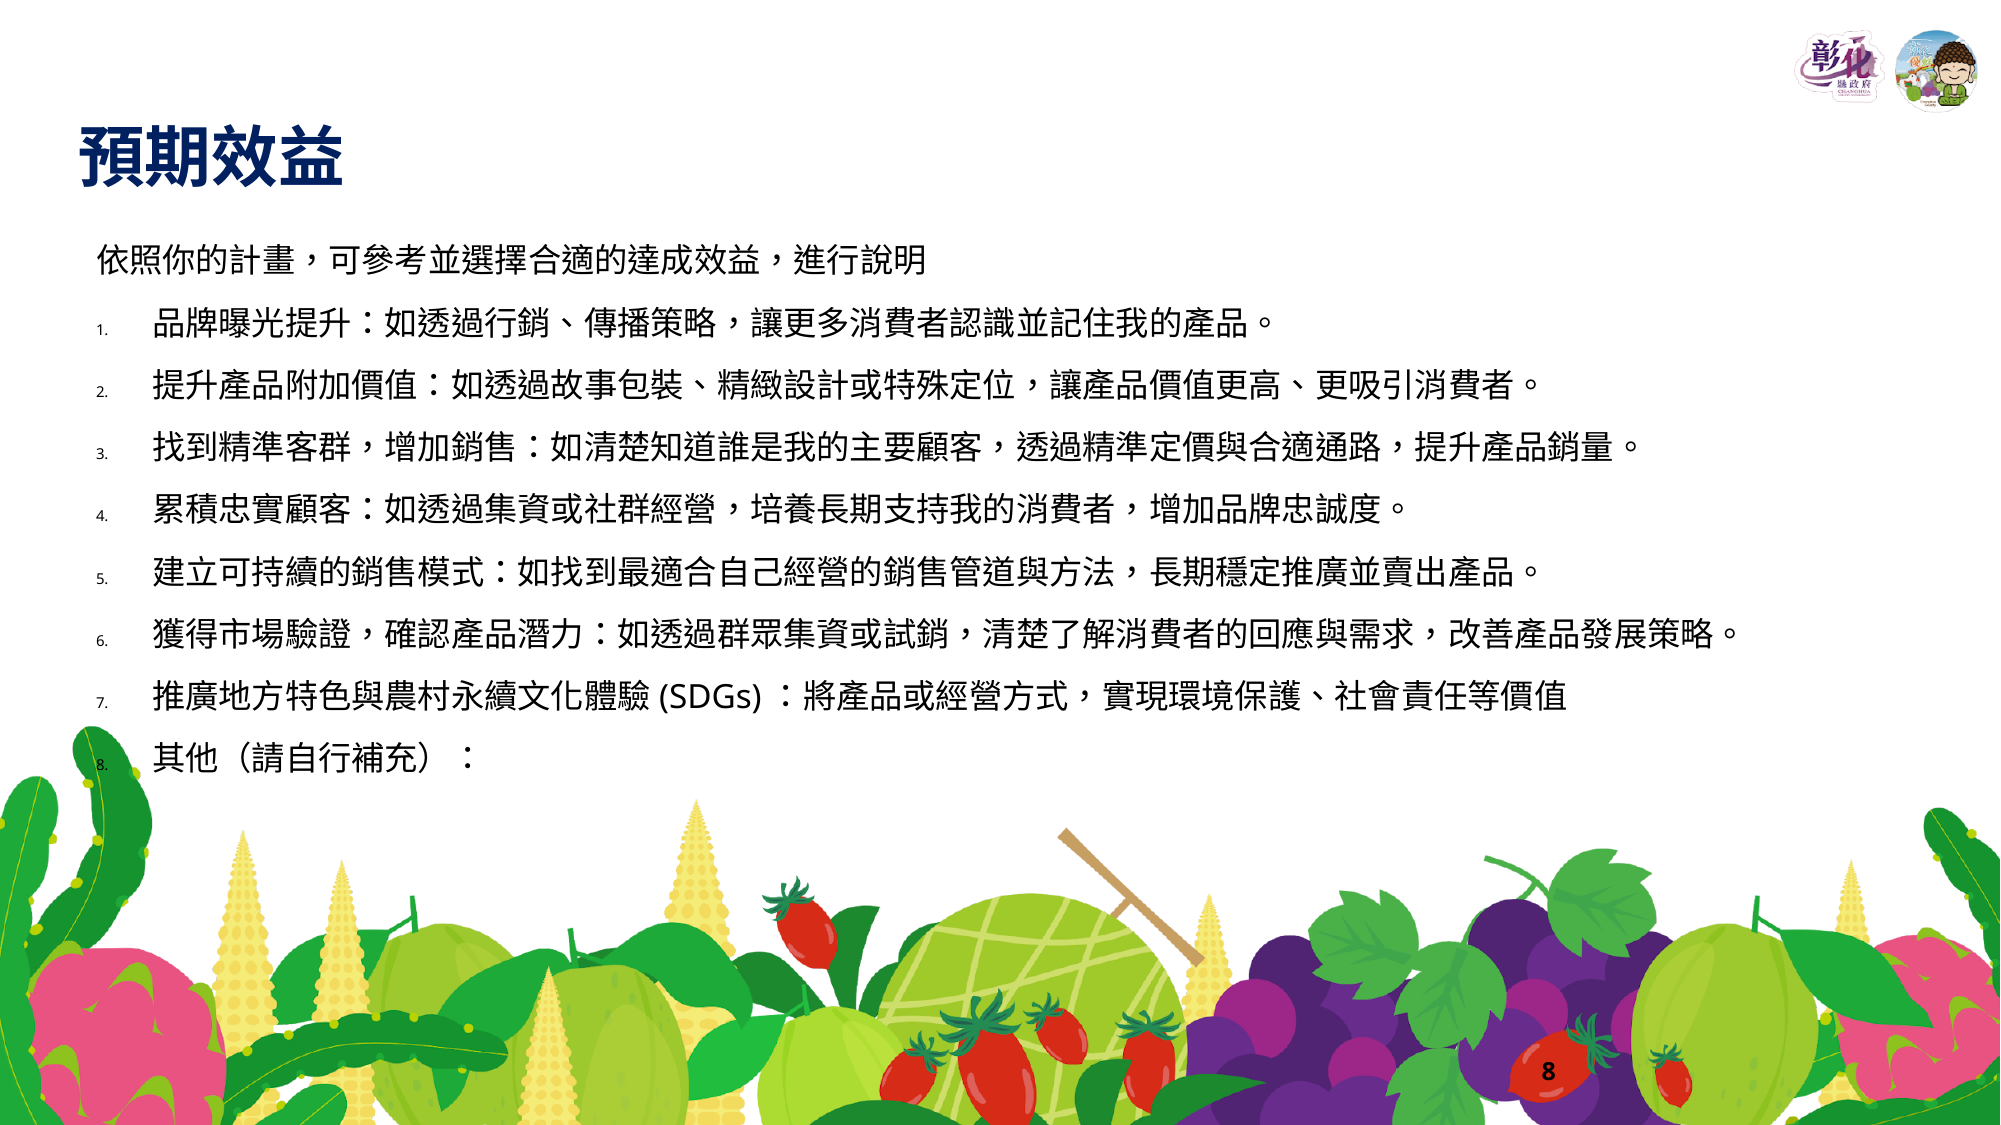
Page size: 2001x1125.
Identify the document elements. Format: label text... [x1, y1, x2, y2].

text_box 預期效益 [63, 106, 1310, 203]
text_box 依照你的計畫，可參考並選擇合適的達成效益，進行說明 品牌曝光提升：如透過行銷、傳播策略，讓更多消費者認識並記住我的產品。 提升產品附加價值：如透過故事包裝、精緻設計或特殊定位，讓產品價值更高、更吸引消費者。 找到精準客群，增加銷售：如清楚知道誰是我的主要顧客，透過精準定價與合適通路，提升產品銷量。 累積忠實顧客：如透過集資或社群經營，培養長期支持我的消費者，增加品牌忠誠度。 建立可持續的銷售模式：如找到最適合自己經營的銷售管道與方法，長期穩定推廣並賣出產品。 獲得市場驗證，確認產品潛力：如透過群眾集資或試銷，清楚了解消費者的回應與需求，改善產品發展策略。 推廣地方特色與農村永續文化體驗(SDGs)：將產品或經營方式，實現環境保護、社會責任等價值 其他（請自行補充）： [81, 209, 1919, 699]
picture [0, 0, 2000, 1125]
text_box ‹#› [1526, 1042, 1977, 1103]
